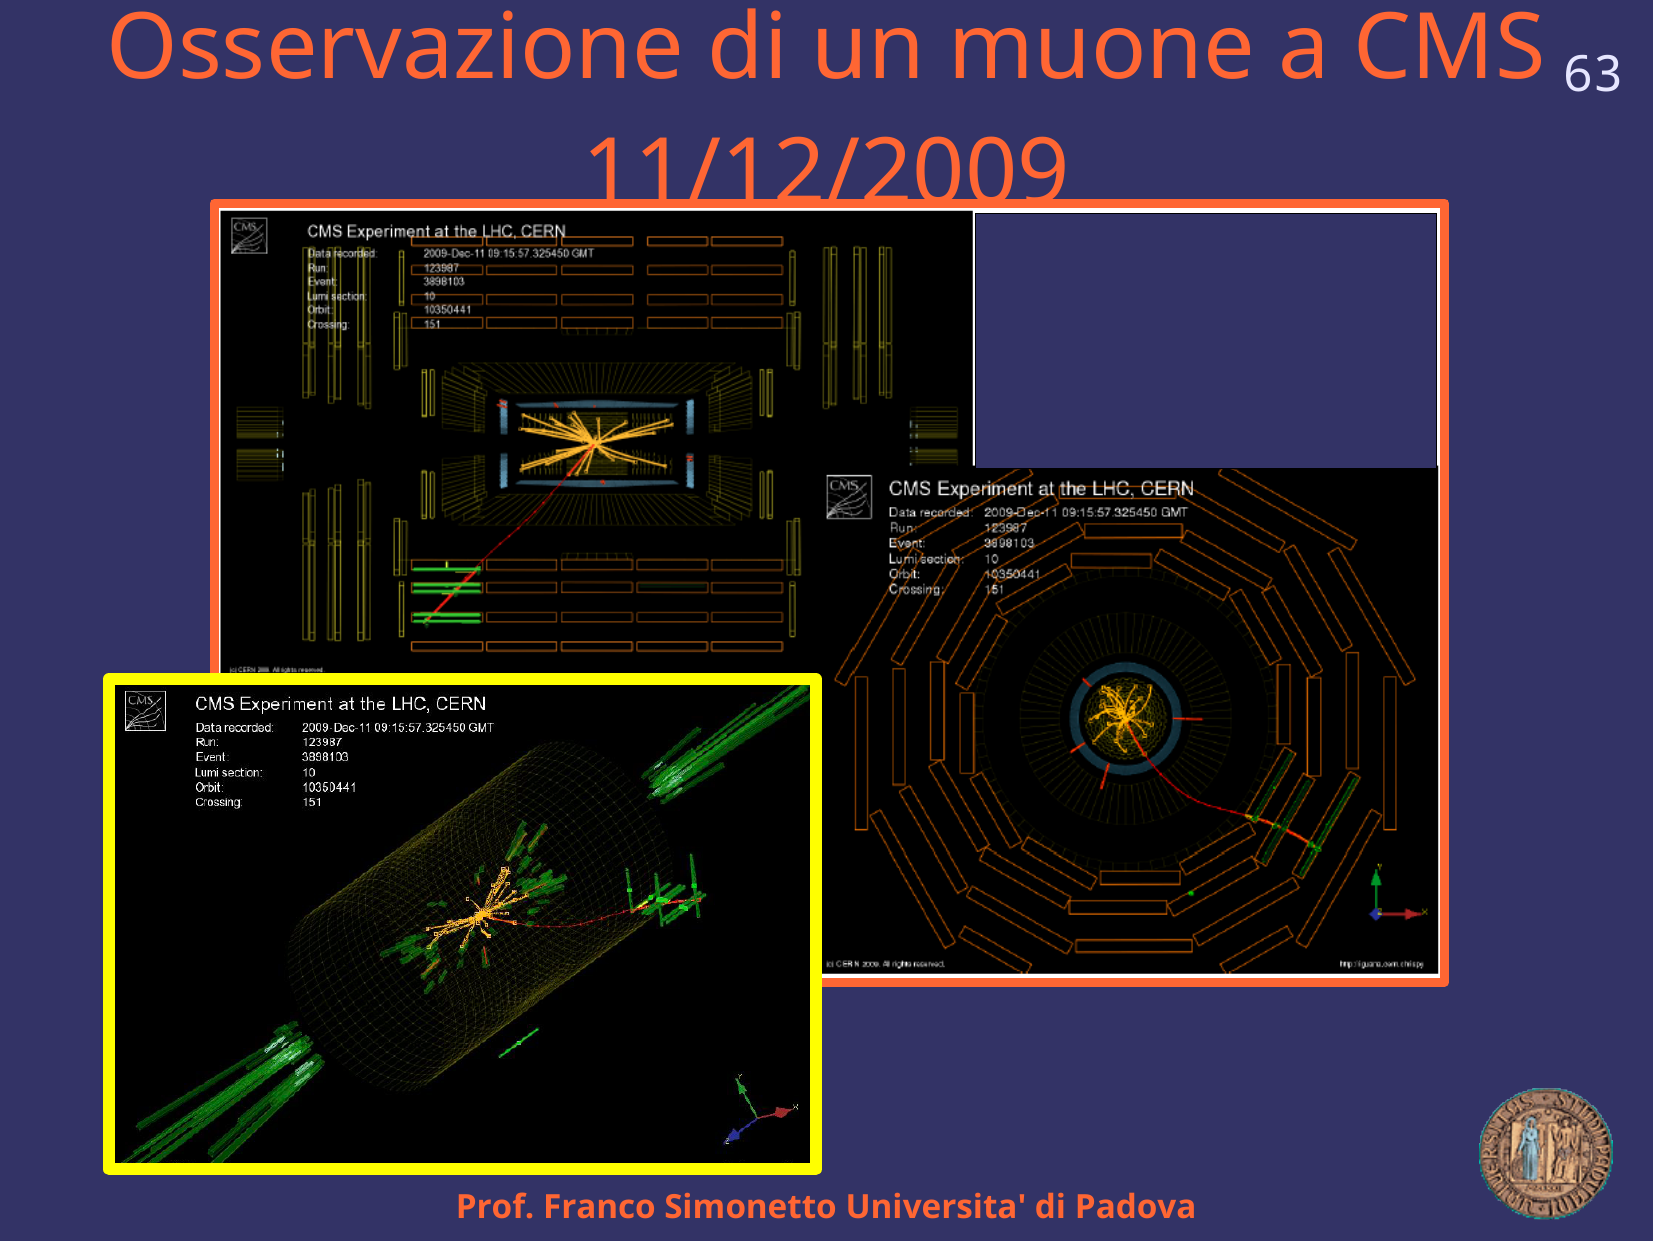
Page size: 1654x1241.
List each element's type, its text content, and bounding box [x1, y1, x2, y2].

text_box [975, 213, 1437, 469]
picture [115, 684, 810, 1164]
picture [218, 207, 1441, 978]
title Osservazione di un muone a CMS 11/12/2009 [82, 14, 1571, 198]
picture [1479, 1087, 1613, 1221]
